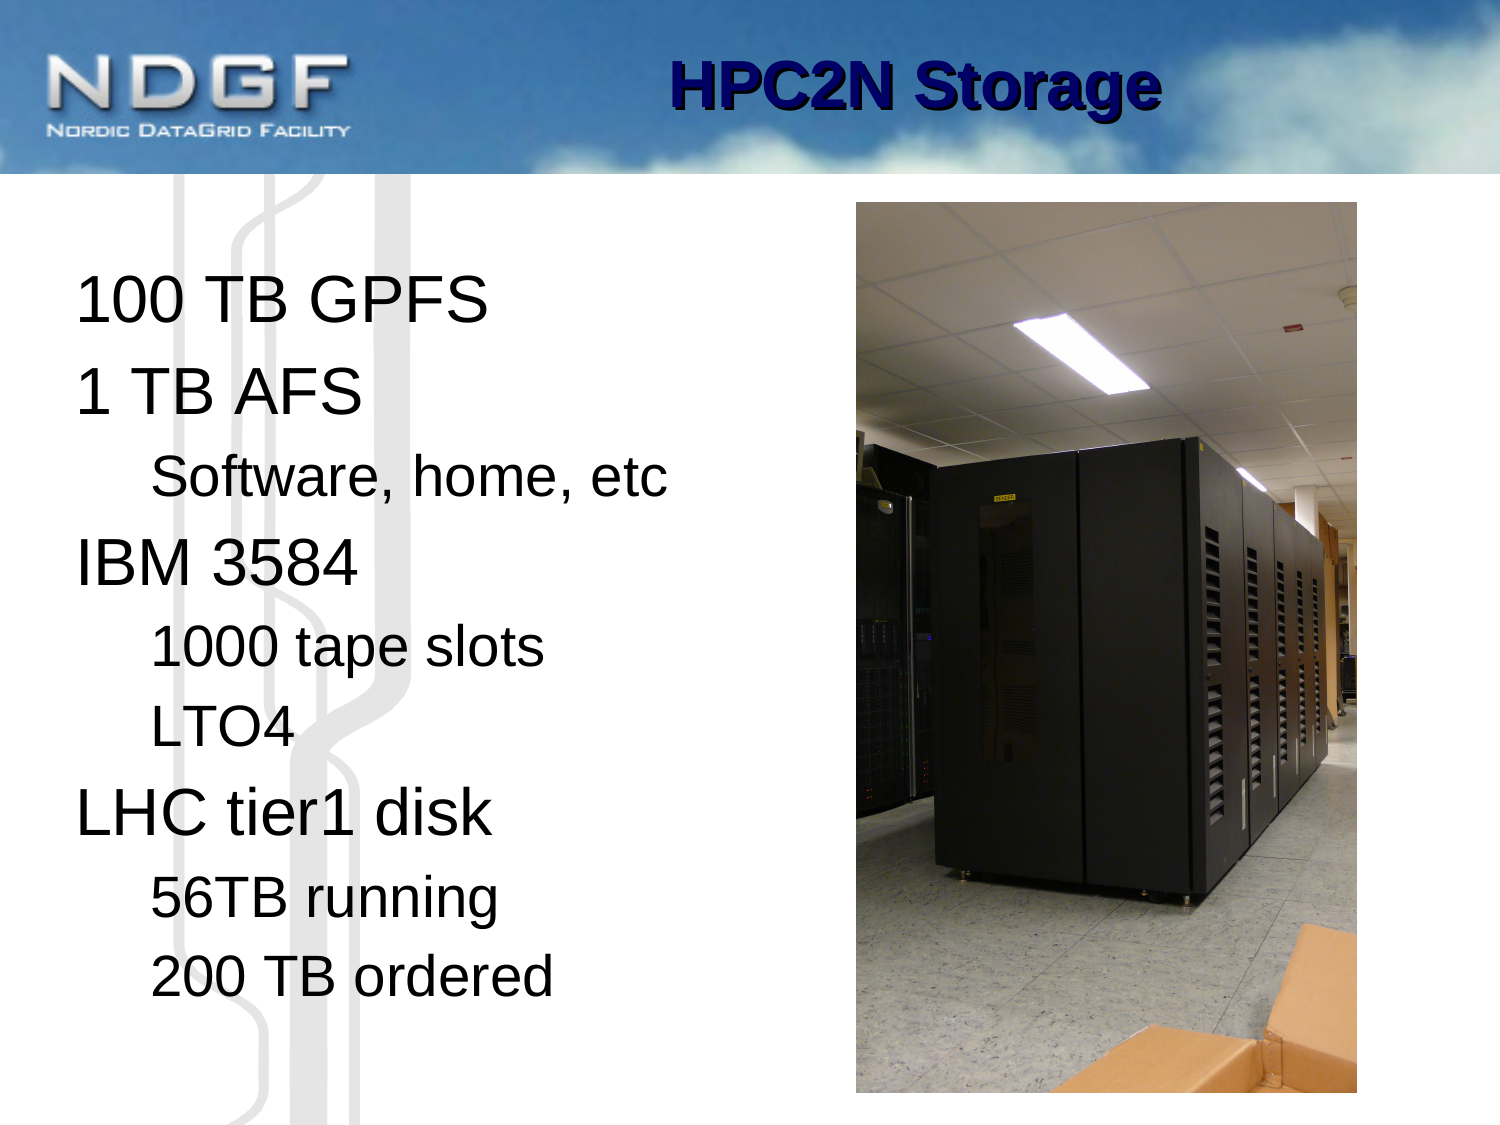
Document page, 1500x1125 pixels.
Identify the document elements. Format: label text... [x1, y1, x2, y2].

title HPC2N Storage [372, 19, 1459, 150]
picture [856, 202, 1357, 1093]
list 100 TB GPFS 1 TB AFS Software, home, etc IBM 3584 1000 tape slots LTO4 LHC tier1 disk 56TB running 200 TB ordered [75, 262, 734, 1080]
picture [0, 0, 1500, 1125]
